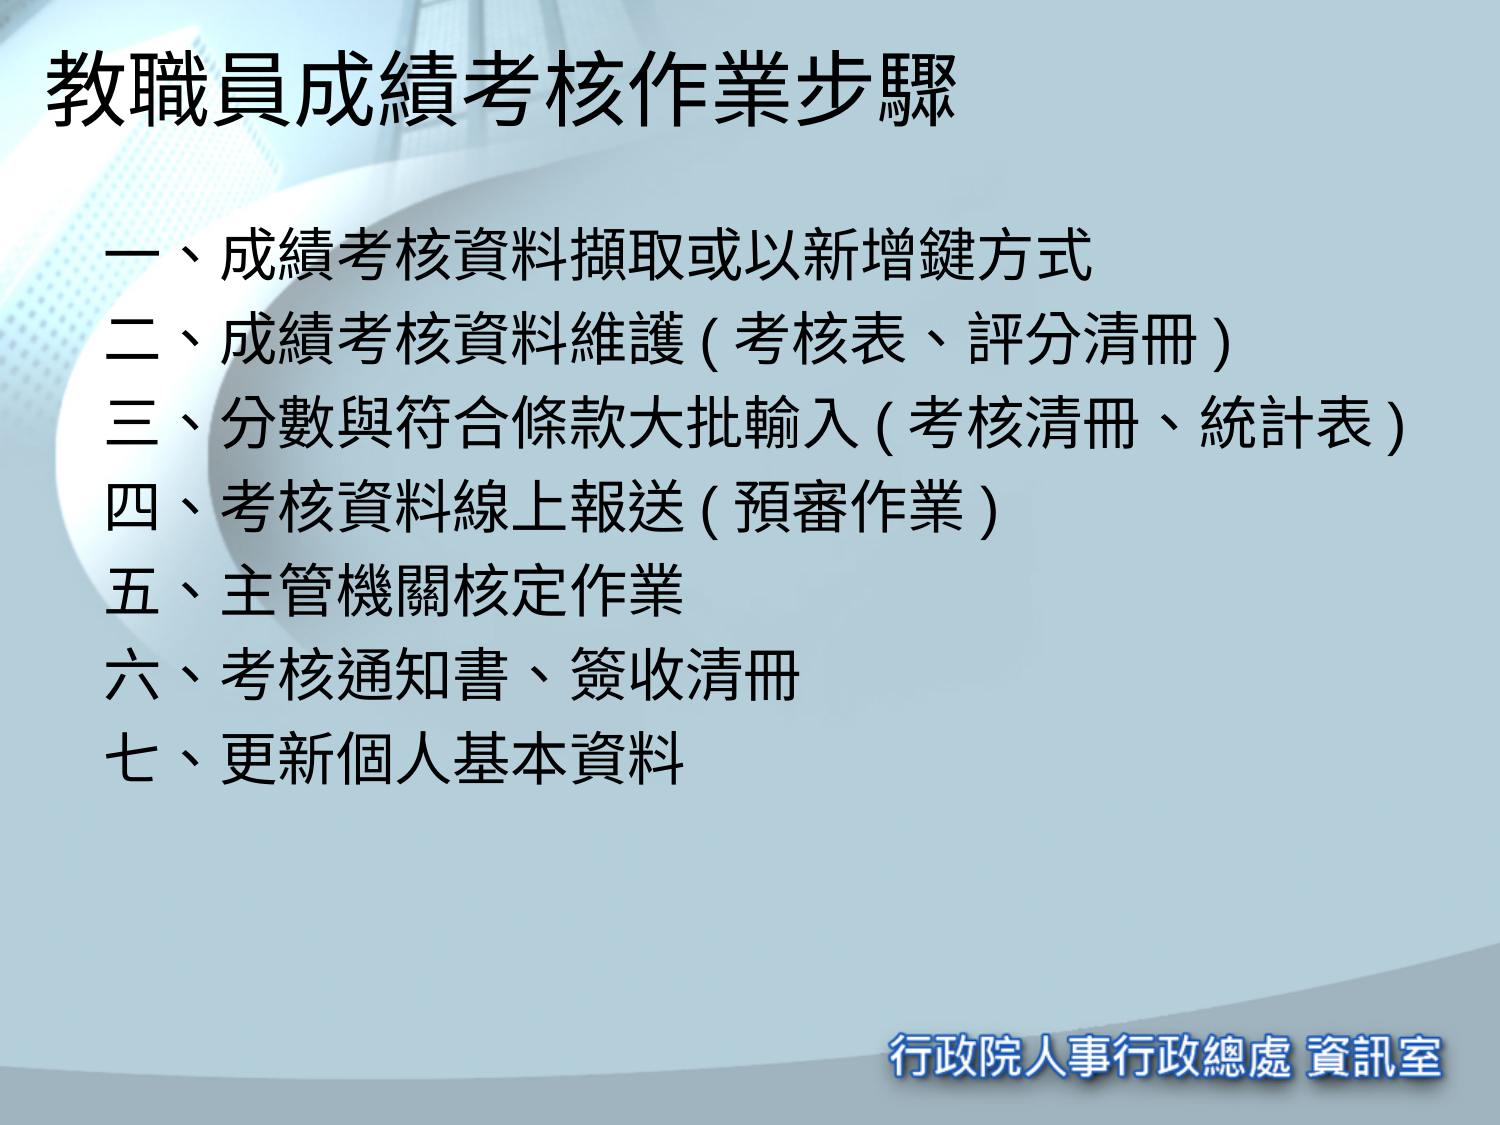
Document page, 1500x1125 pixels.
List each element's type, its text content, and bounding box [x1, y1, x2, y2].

text_box 一、成績考核資料擷取或以新增鍵方式 二、成績考核資料維護(考核表、評分清冊) 三、分數與符合條款大批輸入(考核清冊、統計表) 四、考核資料線上報送(預審作業) 五、主管機關核定作業 六、考核通知書、簽收清冊 七、更新個人基本資料 [88, 196, 1436, 953]
picture [0, 0, 1500, 1125]
title 教職員成績考核作業步驟 [29, 30, 1468, 144]
